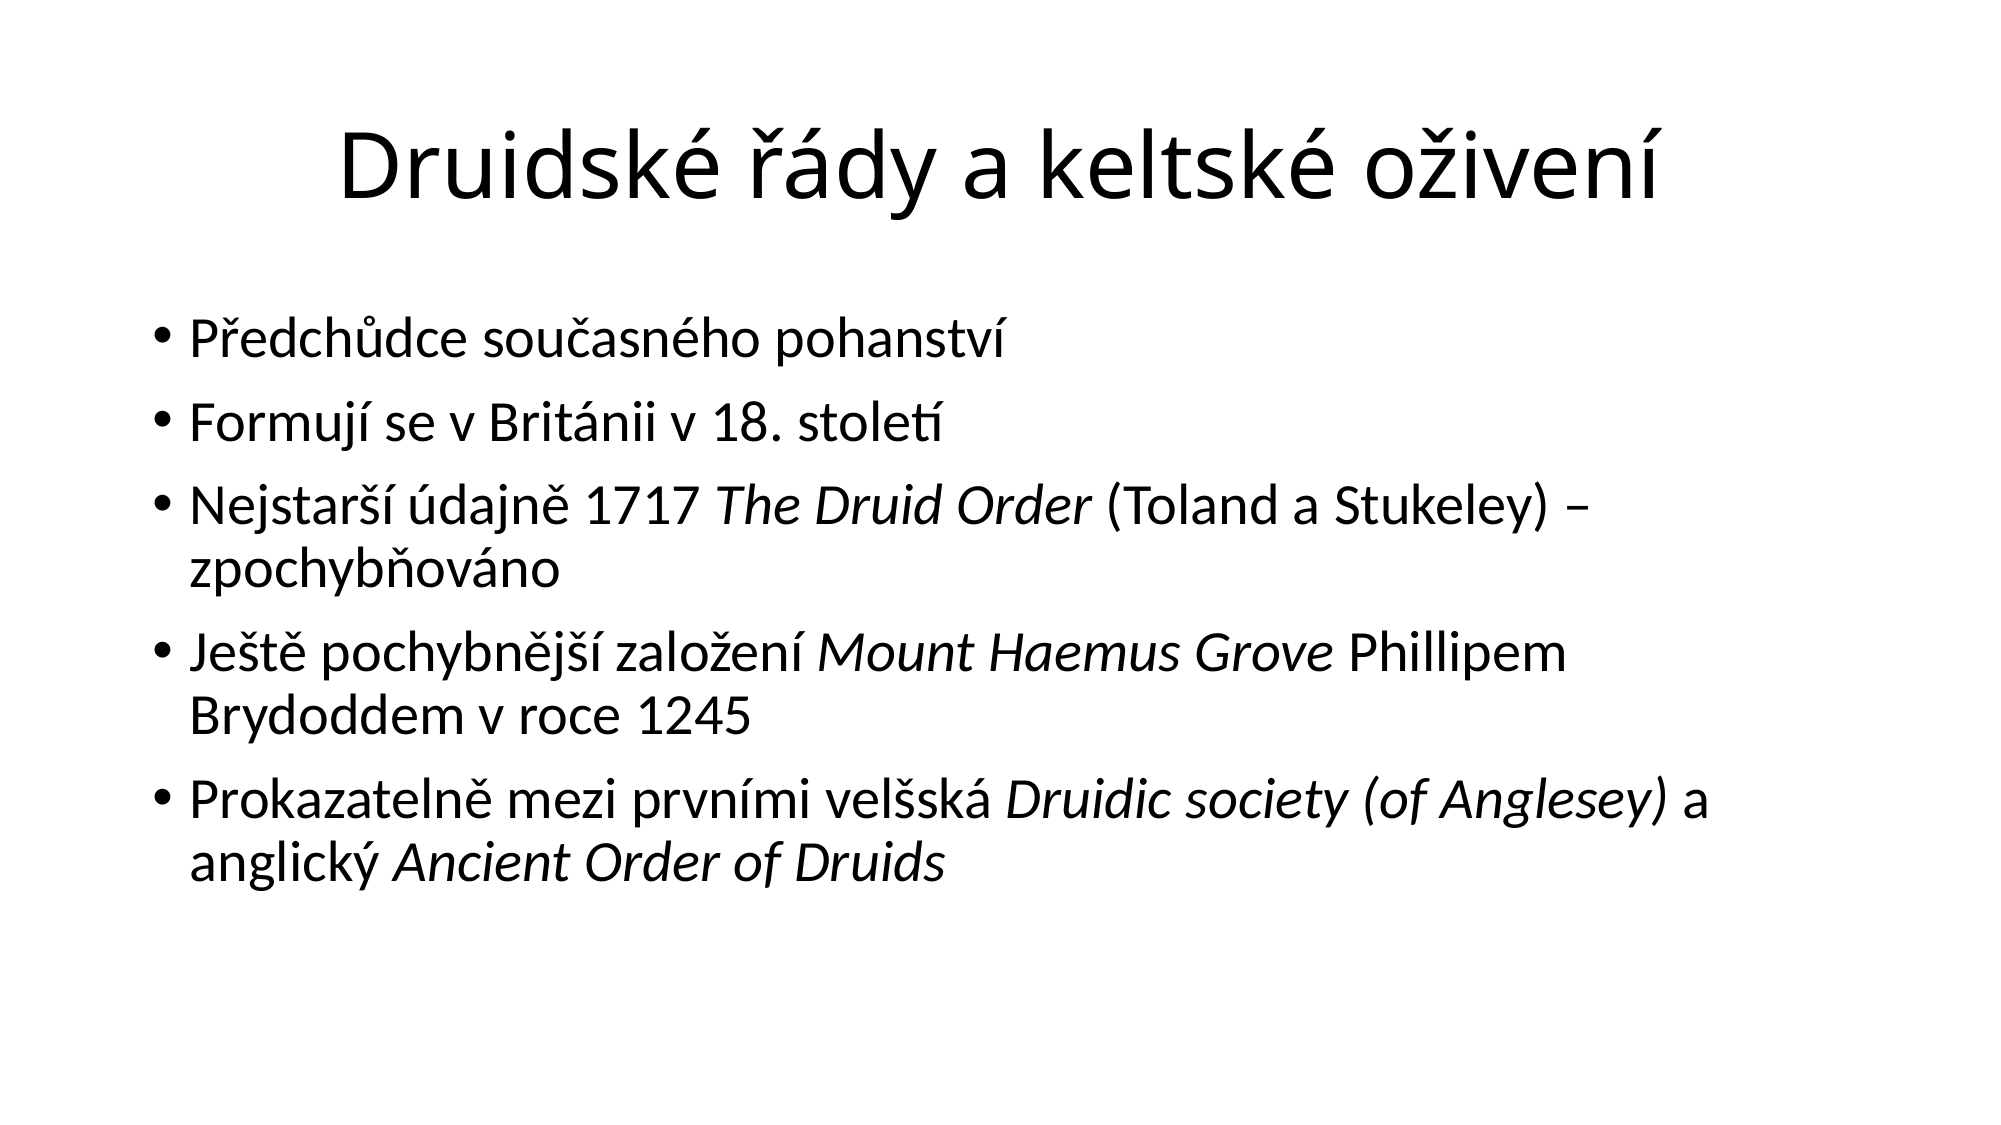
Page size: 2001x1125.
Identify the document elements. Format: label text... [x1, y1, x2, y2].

list Předchůdce současného pohanství Formují se v Británii v 18. století Nejstarší údajně 1717 The Druid Order (Toland a Stukeley) – zpochybňováno Ještě pochybnější založení Mount Haemus Grove Phillipem Brydoddem v roce 1245 Prokazatelně mezi prvními velšská Druidic society (of Anglesey) a anglický Ancient Order of Druids [137, 299, 1863, 1014]
title Druidské řády a keltské oživení [137, 59, 1863, 278]
